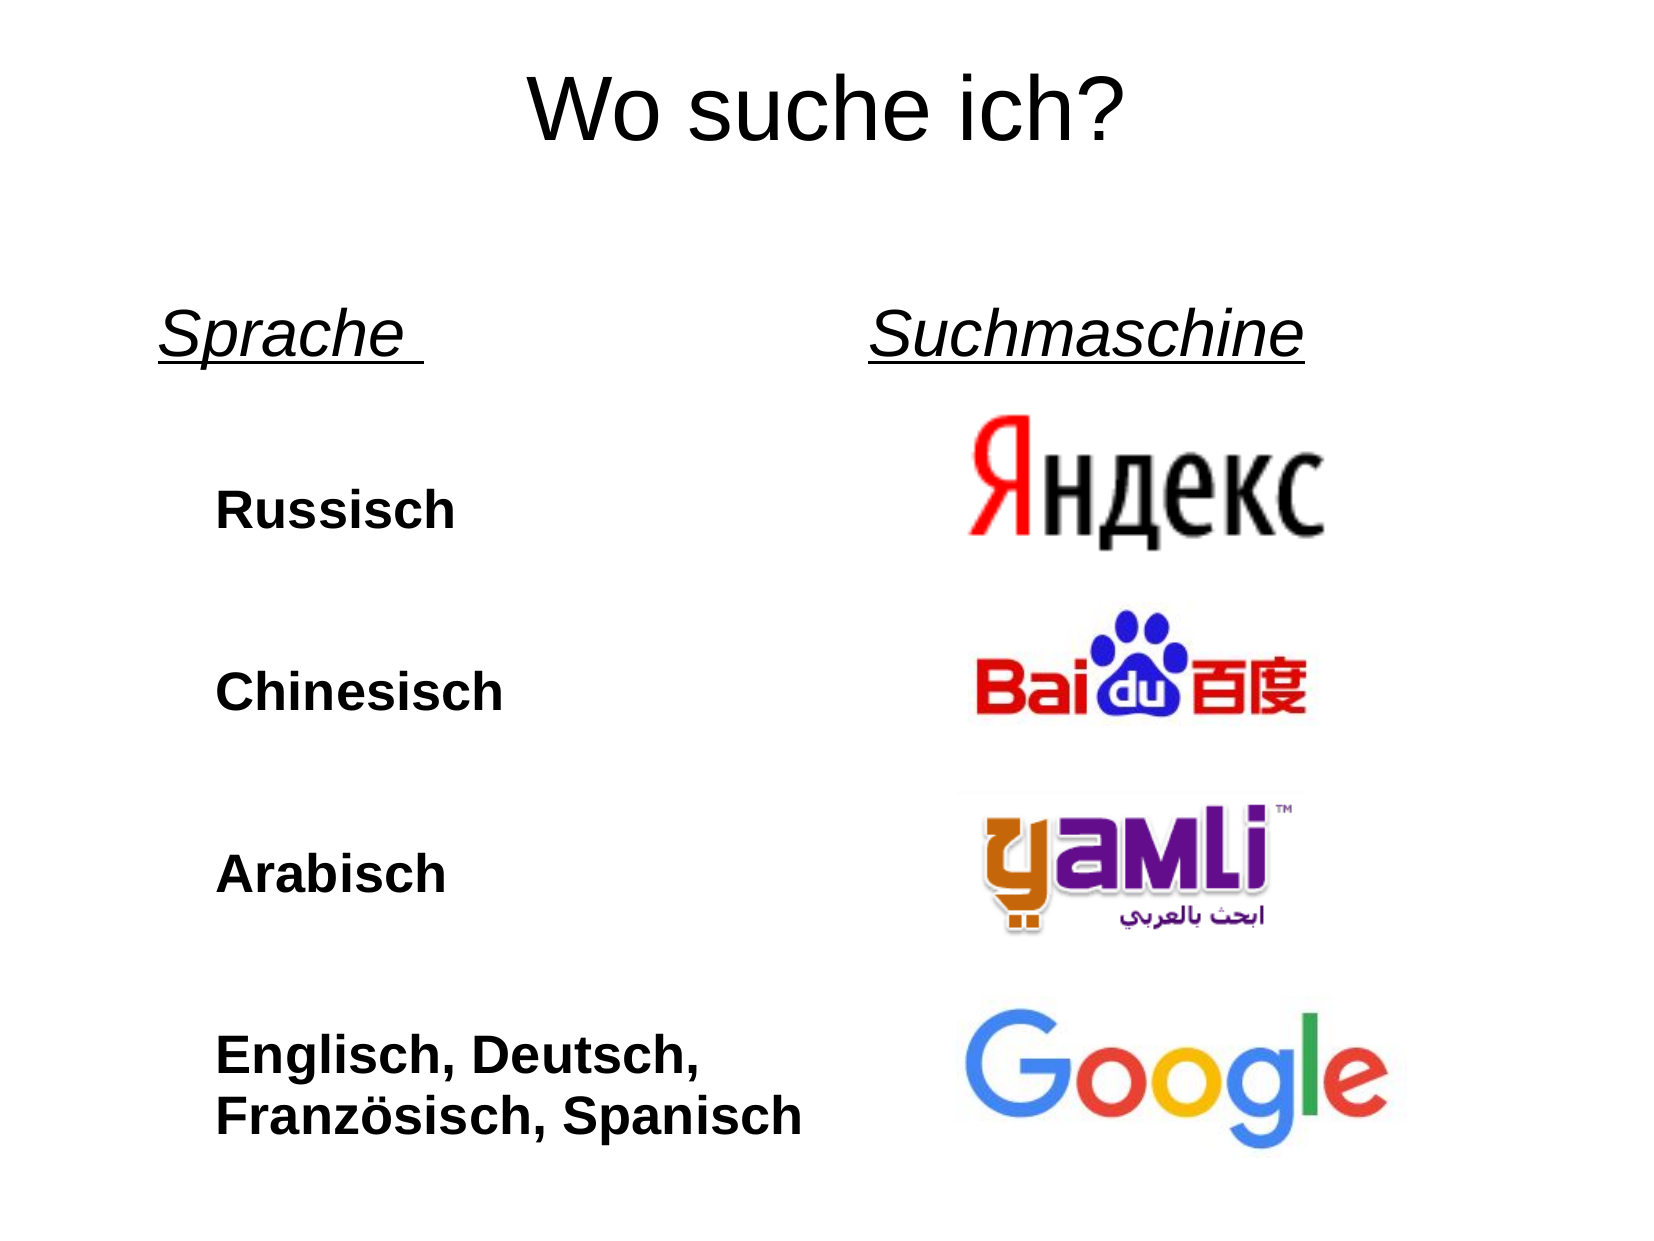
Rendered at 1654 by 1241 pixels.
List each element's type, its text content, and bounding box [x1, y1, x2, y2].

picture [944, 401, 1347, 579]
list Sprache Suchmaschine [82, 290, 1571, 674]
picture [956, 996, 1407, 1158]
text_box Russisch Chinesisch Arabisch Englisch, Deutsch, Französisch, Spanisch [200, 472, 820, 1170]
picture [968, 602, 1322, 726]
title Wo suche ich? [82, 0, 1571, 208]
picture [956, 791, 1306, 942]
